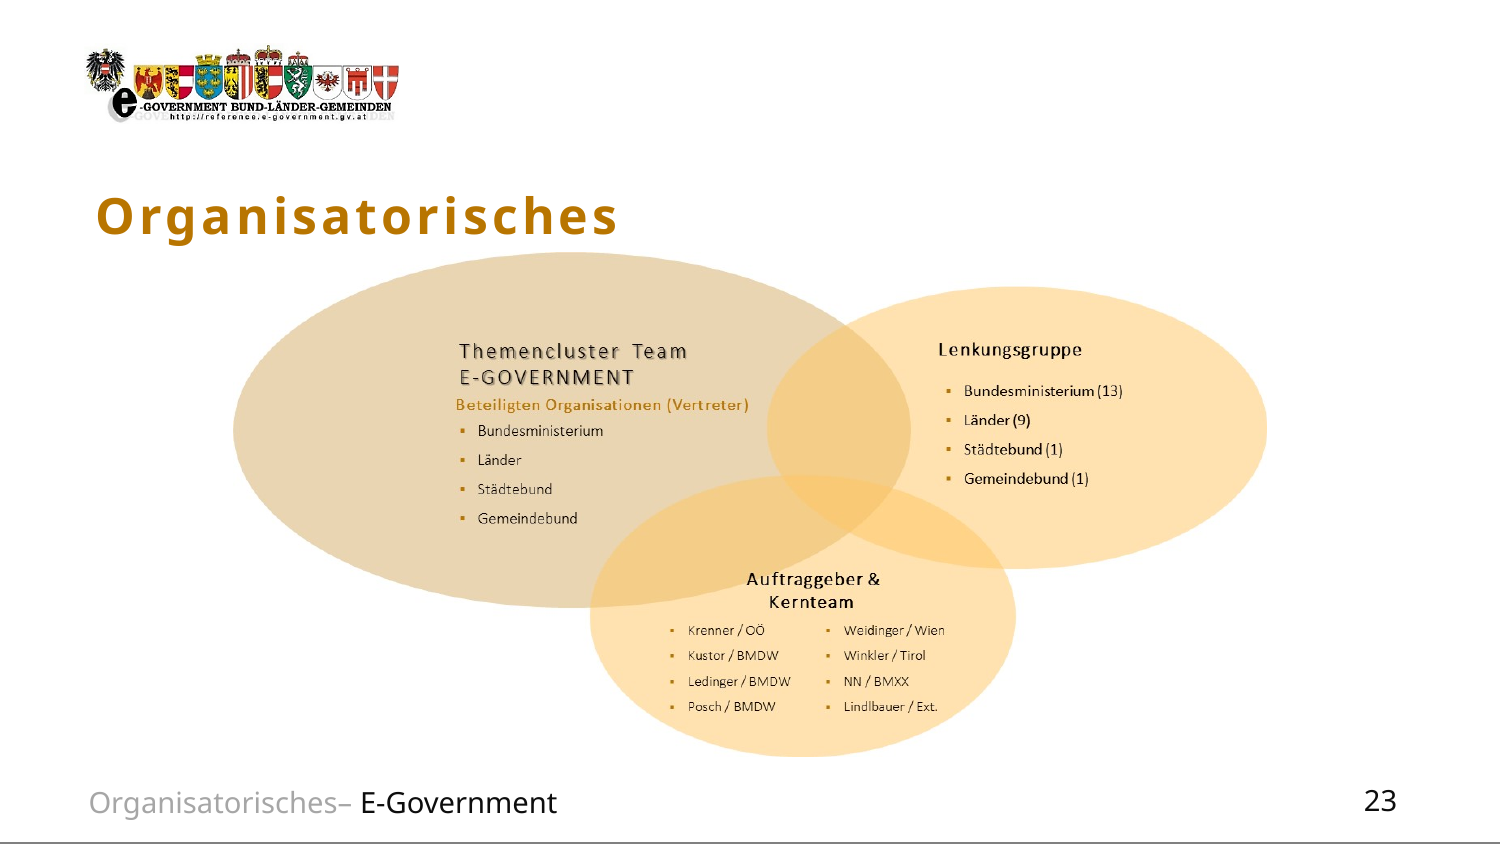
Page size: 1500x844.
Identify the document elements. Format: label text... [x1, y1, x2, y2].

text_box Organisatorisches [95, 181, 1405, 284]
text_box Organisatorisches– E-Government [88, 785, 1217, 819]
picture [0, 0, 1500, 842]
slide_number <number> [1239, 785, 1398, 819]
